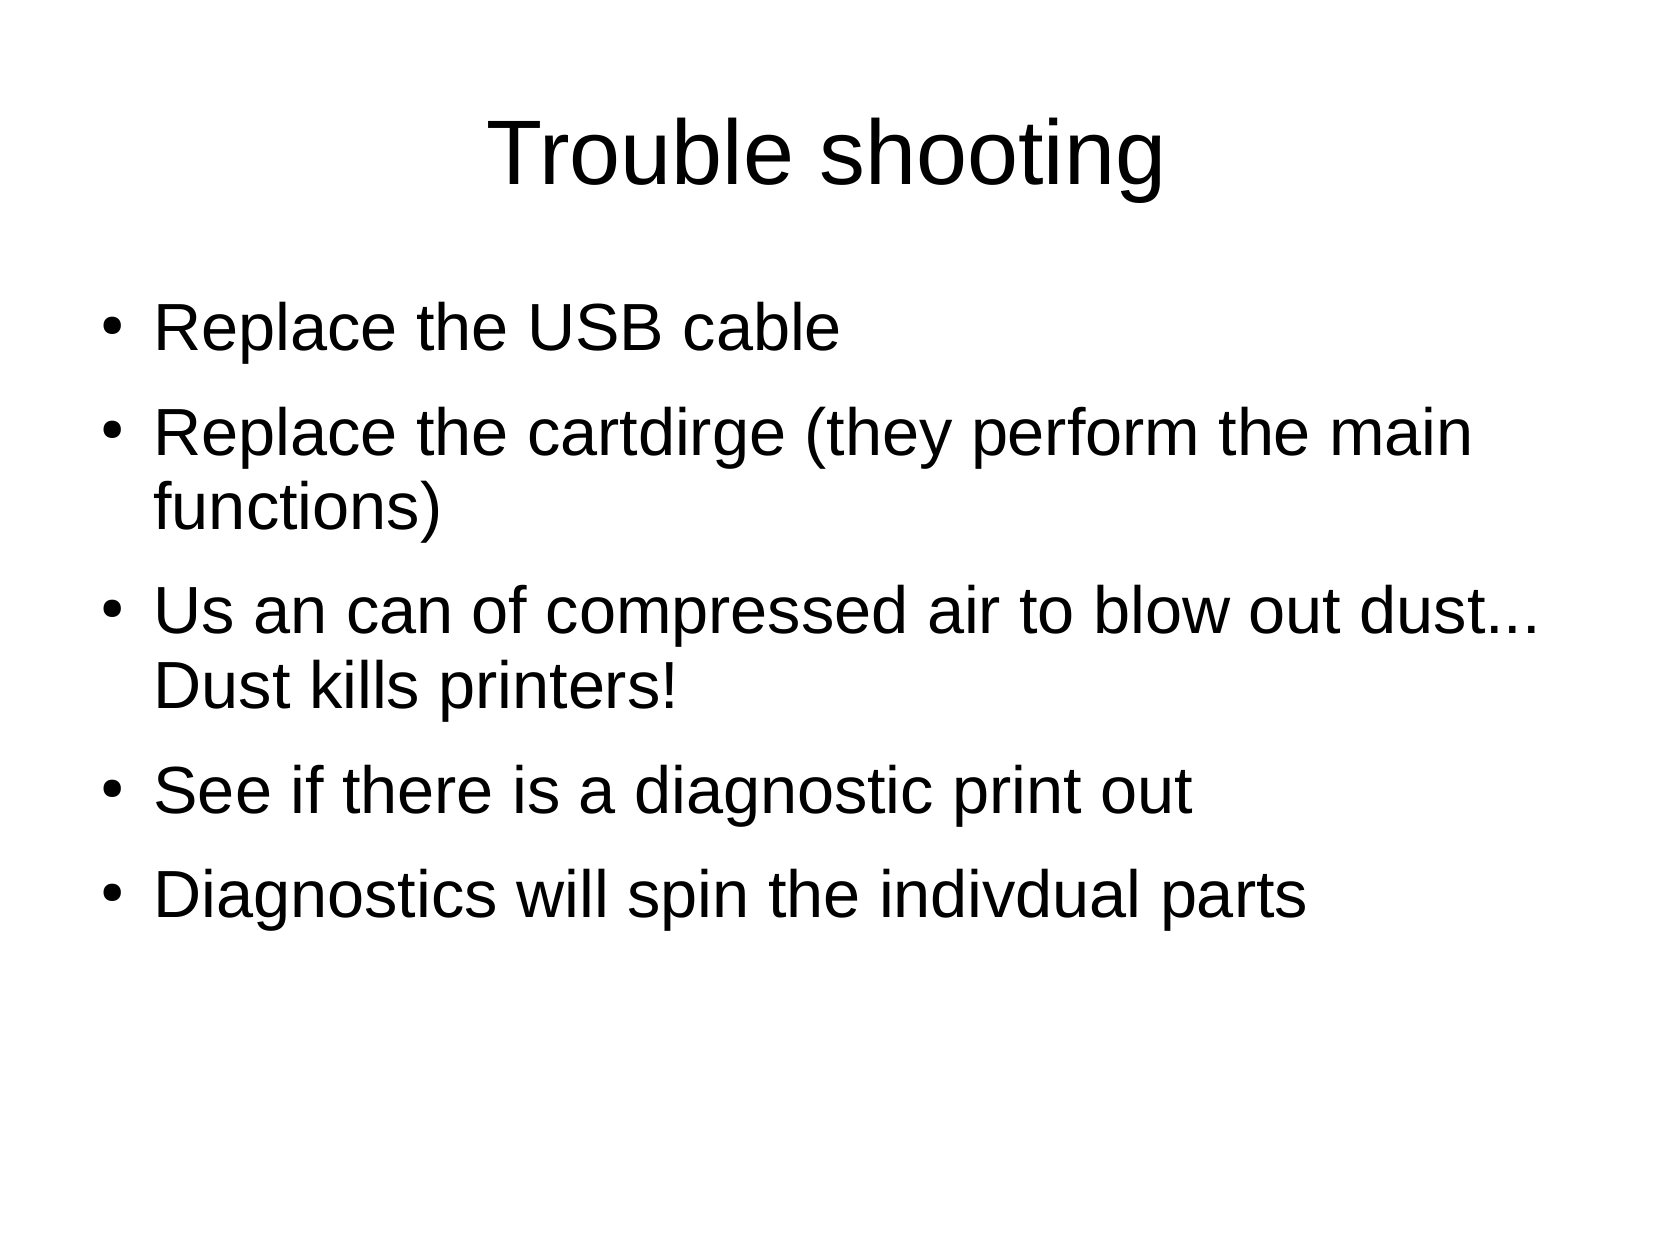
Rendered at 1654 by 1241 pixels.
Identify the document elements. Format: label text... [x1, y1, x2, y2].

list Replace the USB cable Replace the cartdirge (they perform the main functions) Us an can of compressed air to blow out dust... Dust kills printers! See if there is a diagnostic print out Diagnostics will spin the indivdual parts [82, 290, 1571, 1109]
title Trouble shooting [82, 56, 1571, 250]
